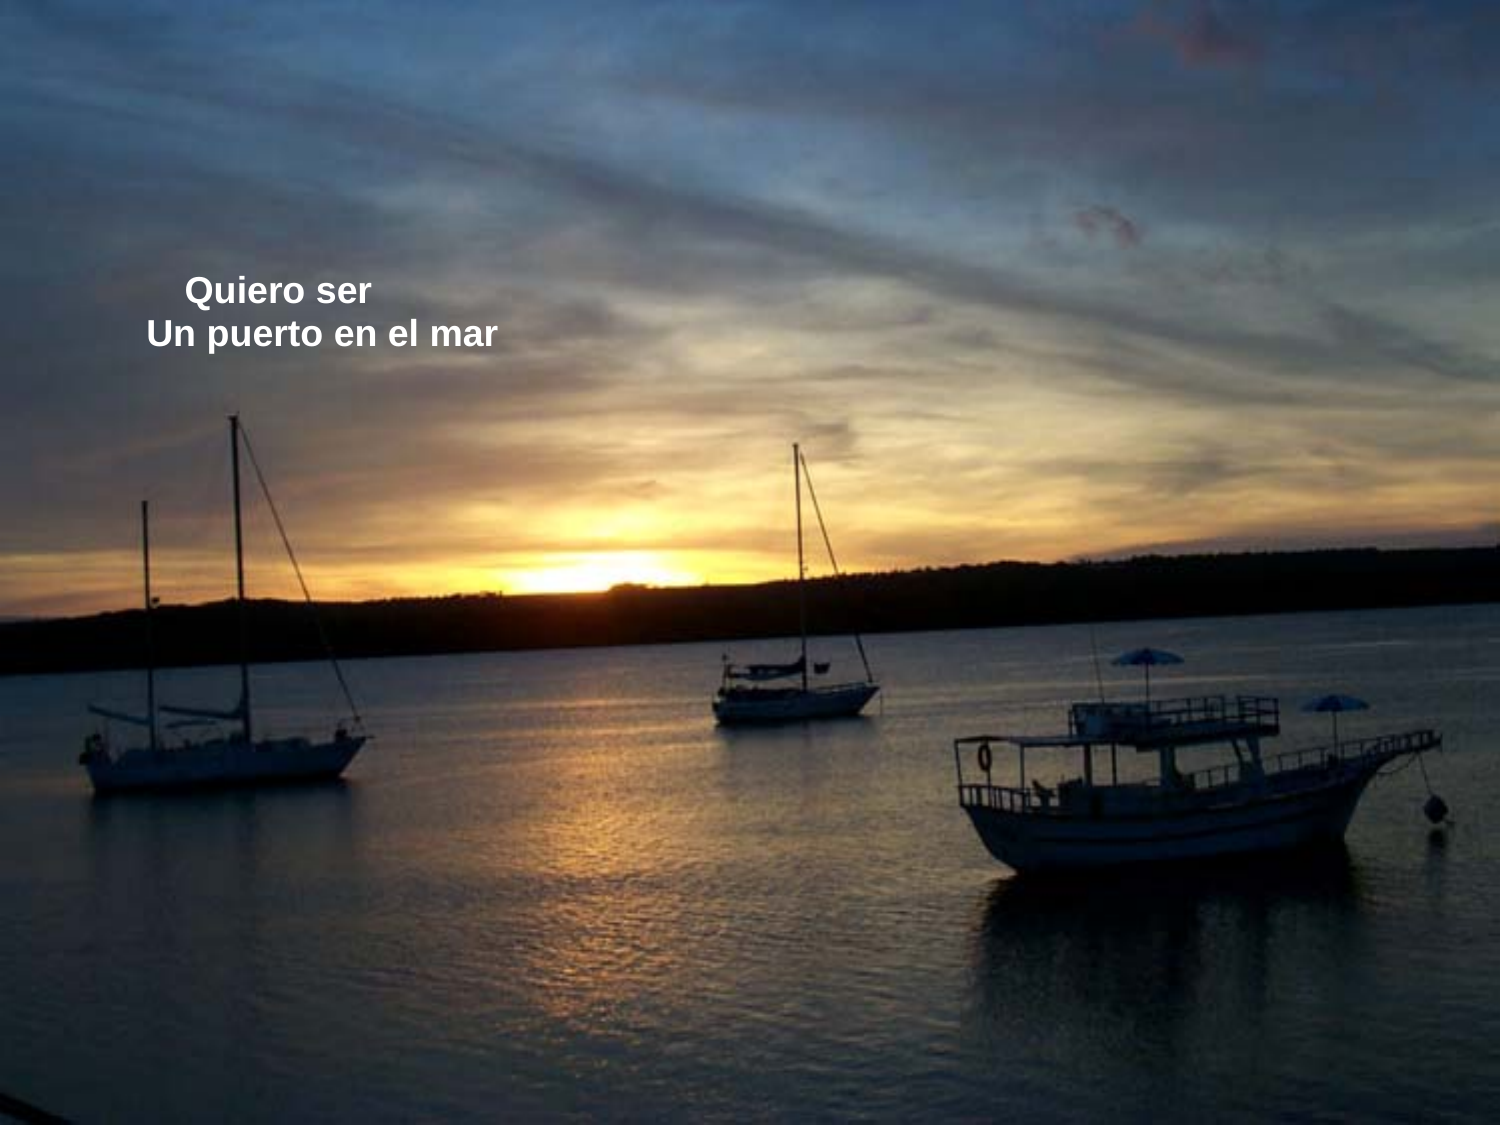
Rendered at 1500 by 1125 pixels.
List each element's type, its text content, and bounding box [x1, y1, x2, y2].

picture [0, 0, 1500, 1125]
list Quiero ser Un puerto en el mar [75, 262, 1426, 1006]
